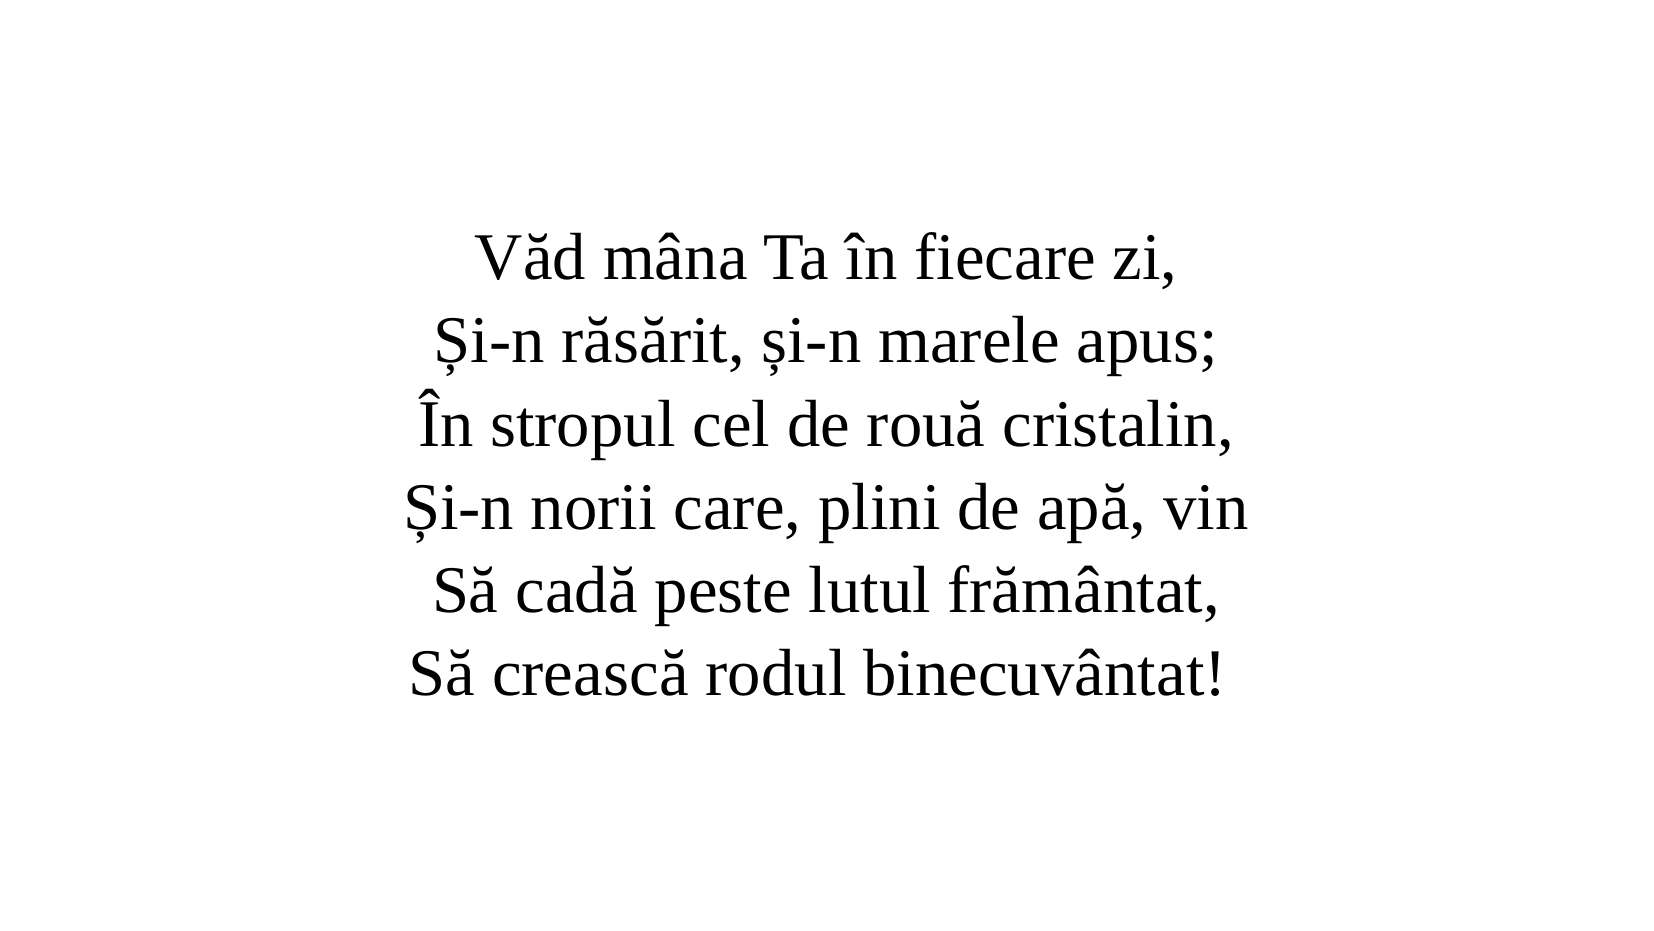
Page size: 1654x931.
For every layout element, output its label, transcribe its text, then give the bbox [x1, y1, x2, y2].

subtitle Văd mâna Ta în fiecare zi, Și-n răsărit, și-n marele apus; În stropul cel de rouă cristalin, Și-n norii care, plini de apă, vin Să cadă peste lutul frământat, Să crească rodul binecuvântat! [300, 150, 1354, 781]
